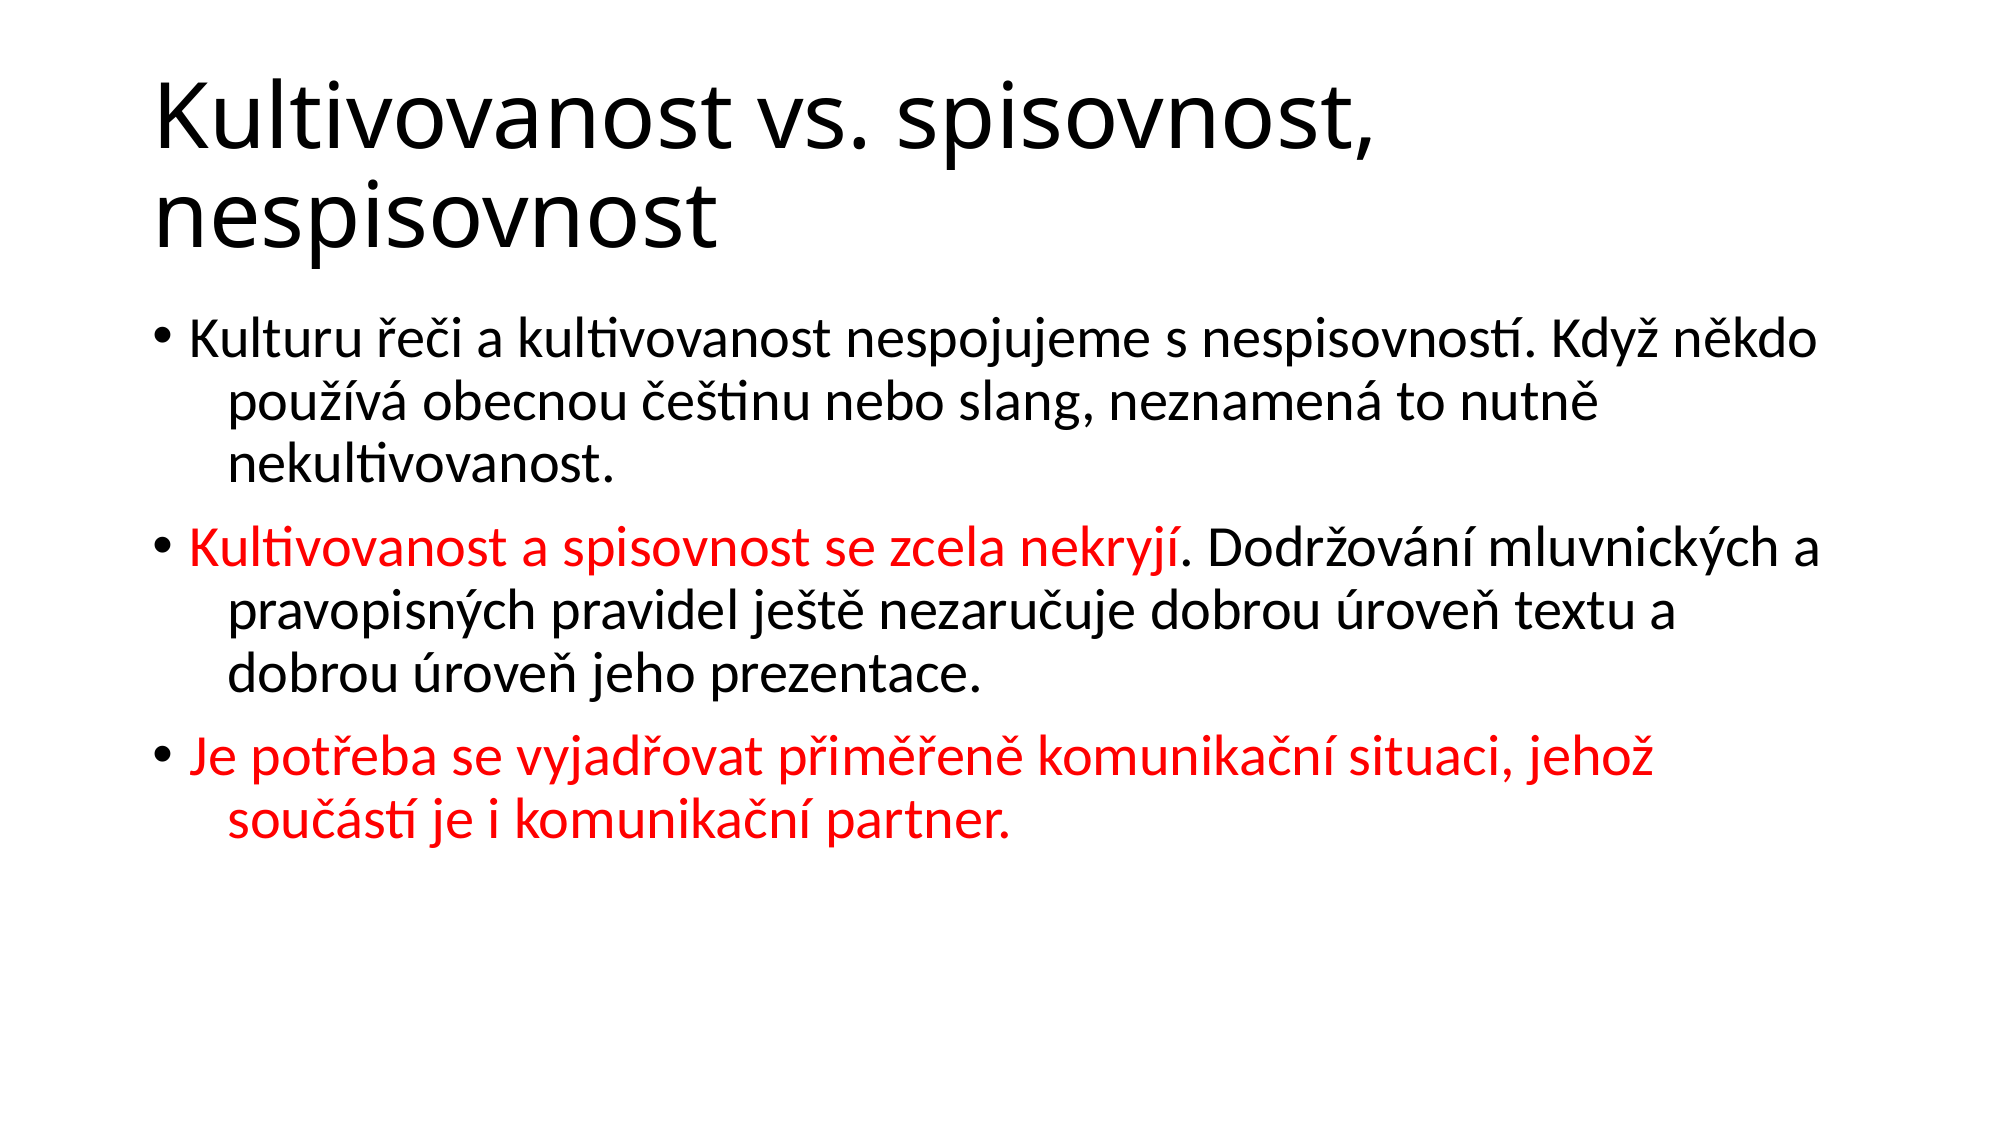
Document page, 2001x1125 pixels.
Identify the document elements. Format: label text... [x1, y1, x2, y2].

list Kulturu řeči a kultivovanost nespojujeme s nespisovností. Když někdo používá obecnou češtinu nebo slang, neznamená to nutně nekultivovanost. Kultivovanost a spisovnost se zcela nekryjí. Dodržování mluvnických a pravopisných pravidel ještě nezaručuje dobrou úroveň textu a dobrou úroveň jeho prezentace. Je potřeba se vyjadřovat přiměřeně komunikační situaci, jehož součástí je i komunikační partner. [137, 299, 1863, 1014]
title Kultivovanost vs. spisovnost, nespisovnost [137, 59, 1863, 278]
